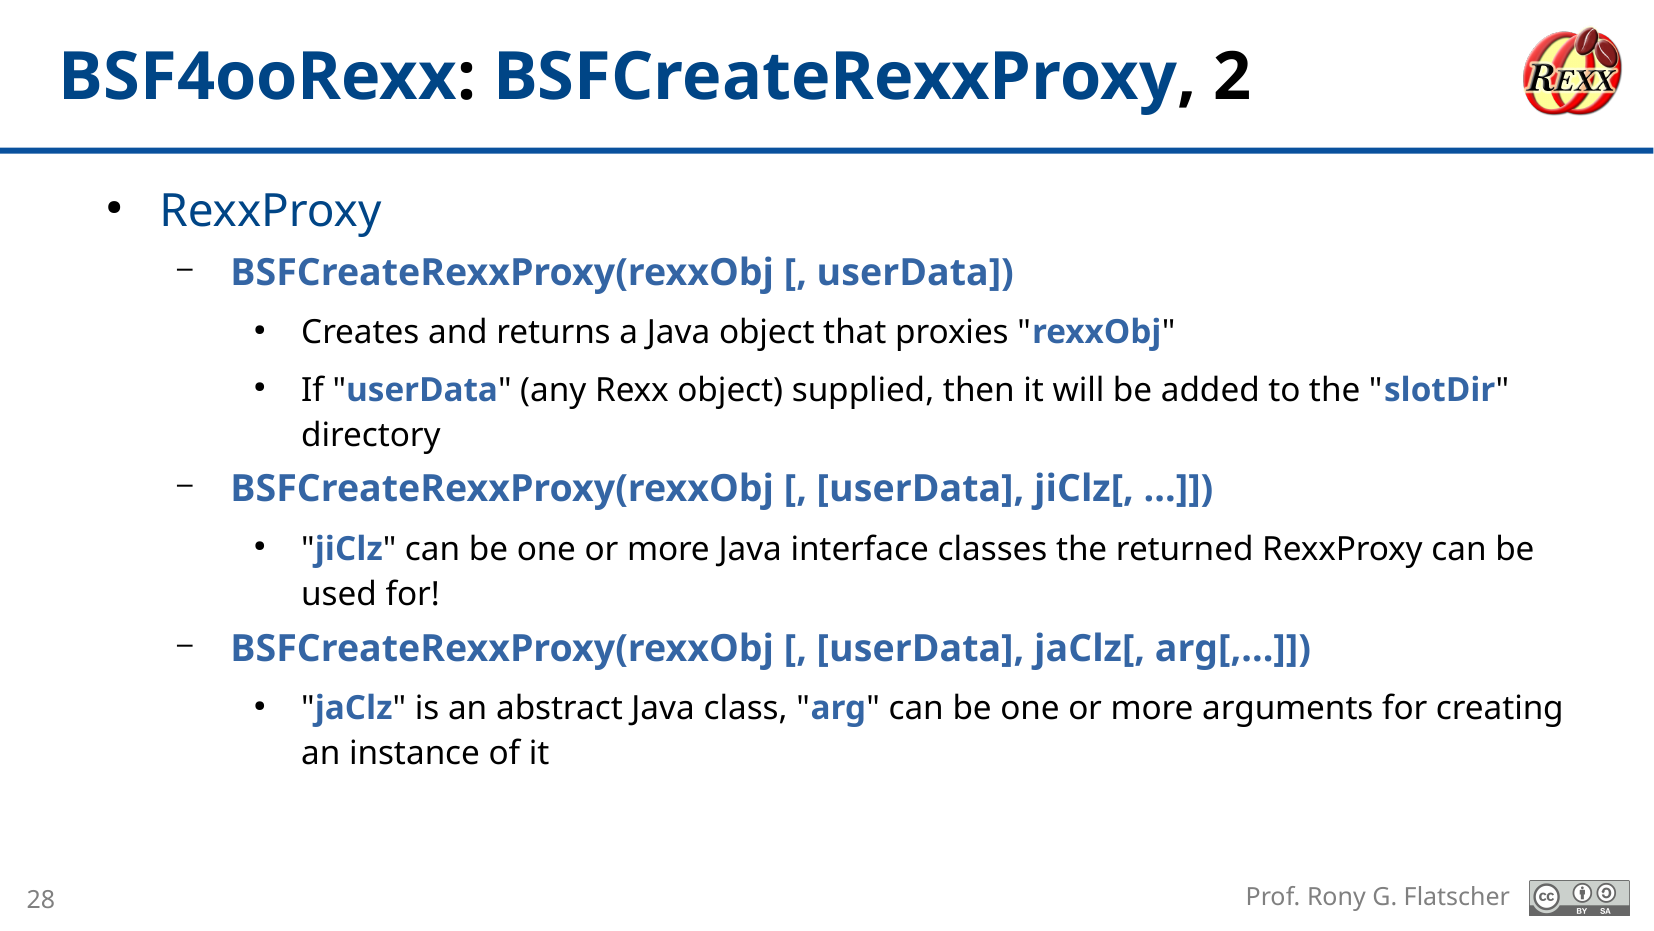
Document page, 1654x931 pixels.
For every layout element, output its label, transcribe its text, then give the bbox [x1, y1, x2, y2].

title BSF4ooRexx: BSFCreateRexxProxy, 2 [0, 0, 1625, 148]
list RexxProxy BSFCreateRexxProxy(rexxObj [, userData]) Creates and returns a Java object that proxies "rexxObj" If "userData" (any Rexx object) supplied, then it will be added to the "slotDir" directory BSFCreateRexxProxy(rexxObj [, [userData], jiClz[, ...]]) "jiClz" can be one or more Java interface classes the returned RexxProxy can be used for! BSFCreateRexxProxy(rexxObj [, [userData], jaClz[, arg[,...]]) "jaClz" is an abstract Java class, "arg" can be one or more arguments for creating an instance of it [88, 177, 1577, 857]
